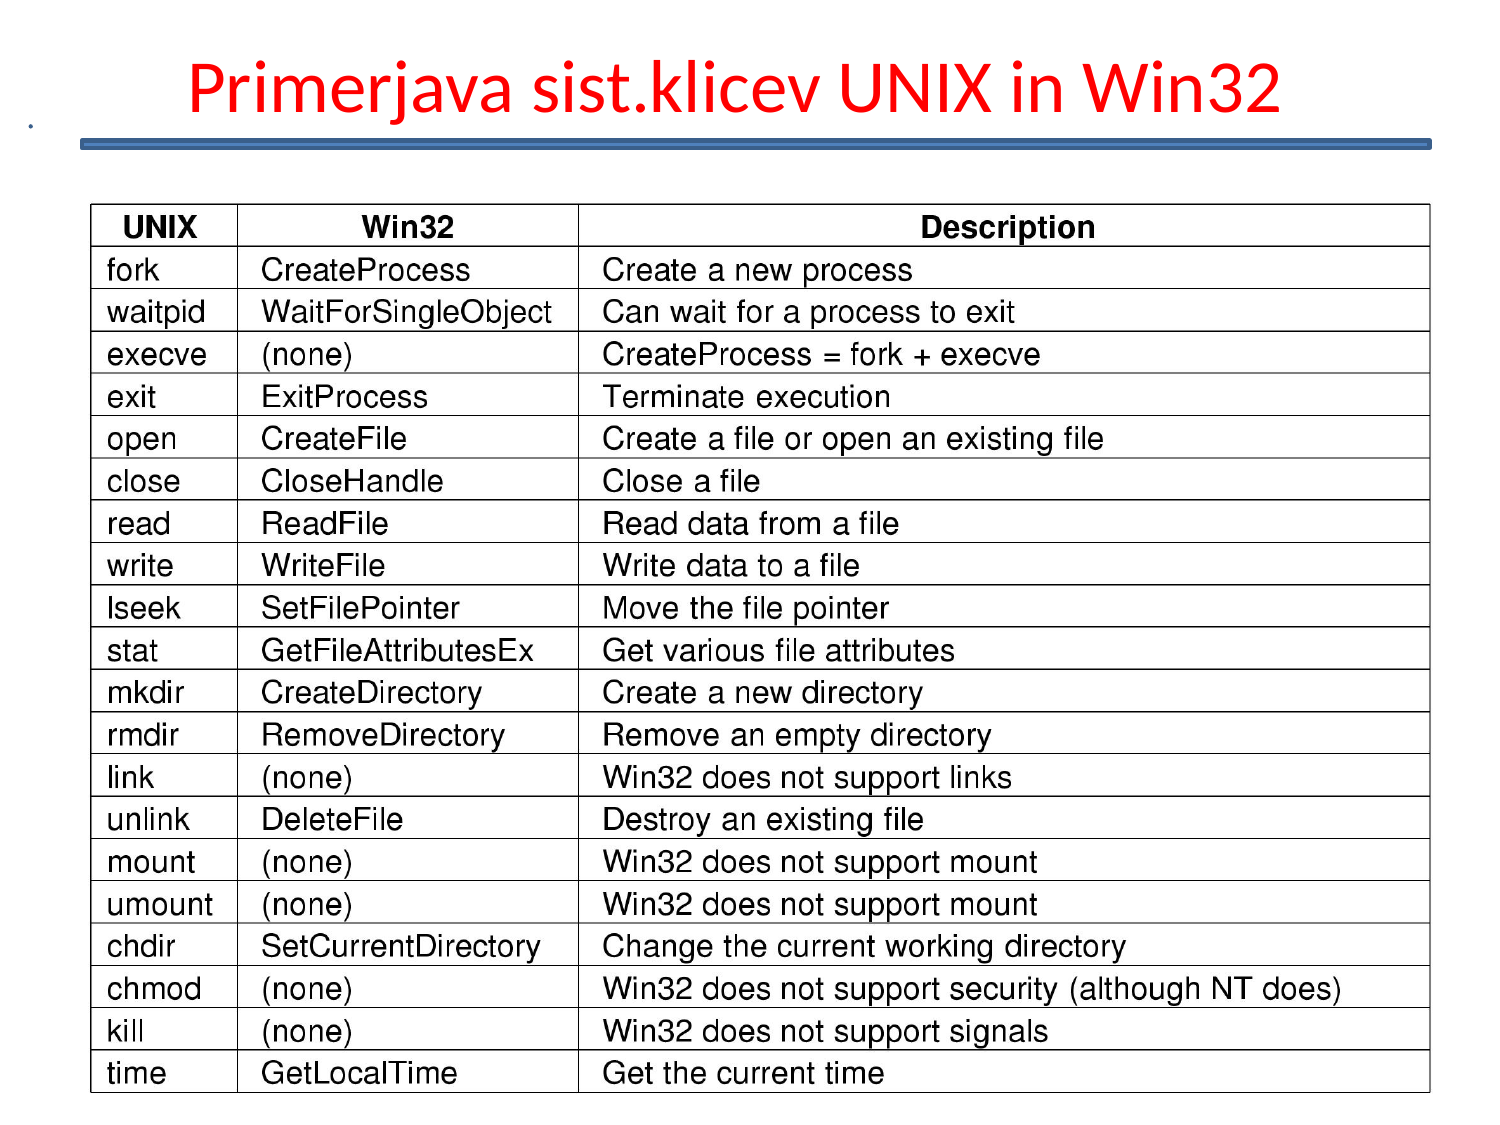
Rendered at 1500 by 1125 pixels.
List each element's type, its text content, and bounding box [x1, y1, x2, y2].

title Primerjava sist.klicev UNIX in Win32 [0, 0, 1471, 188]
picture [88, 190, 1436, 1094]
